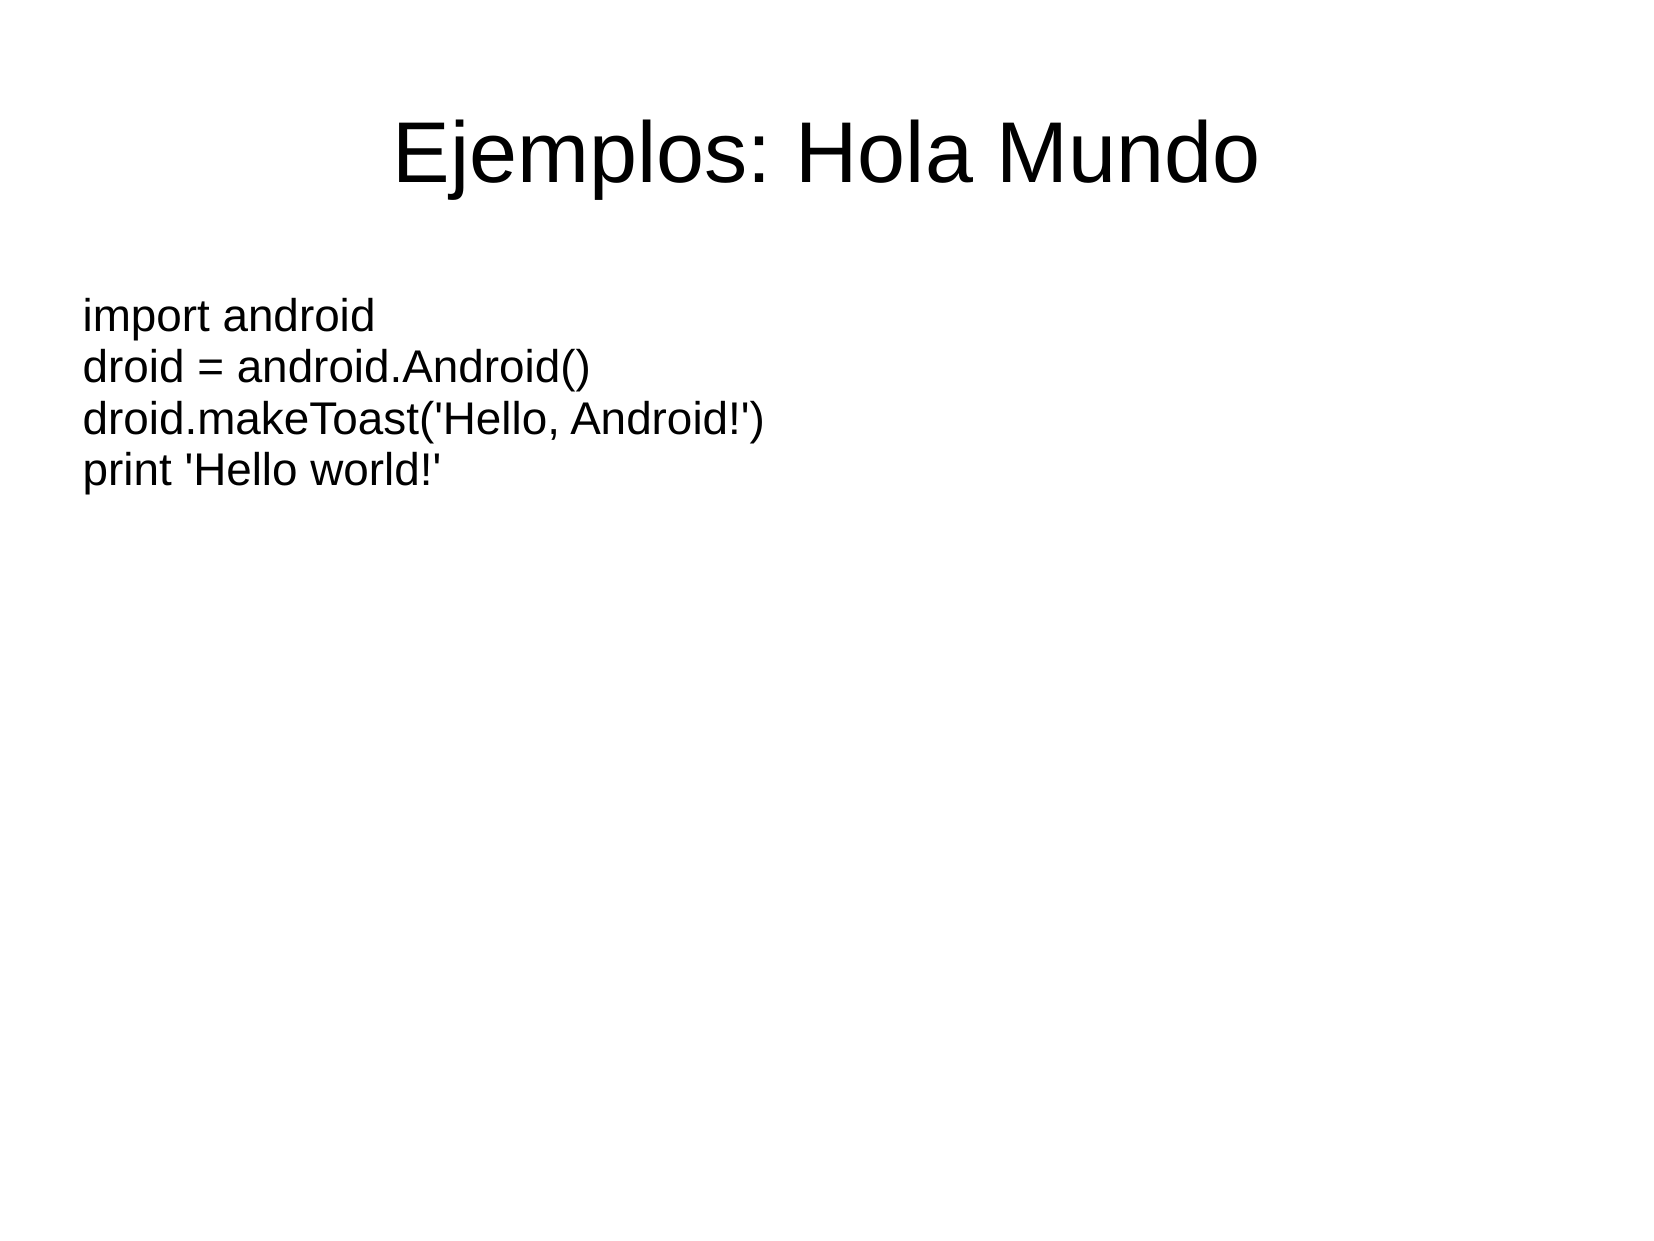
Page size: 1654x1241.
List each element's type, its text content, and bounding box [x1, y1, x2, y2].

subtitle import android droid = android.Android() droid.makeToast('Hello, Android!') print 'Hello world!' [82, 290, 1571, 1109]
title Ejemplos: Hola Mundo [82, 49, 1571, 257]
